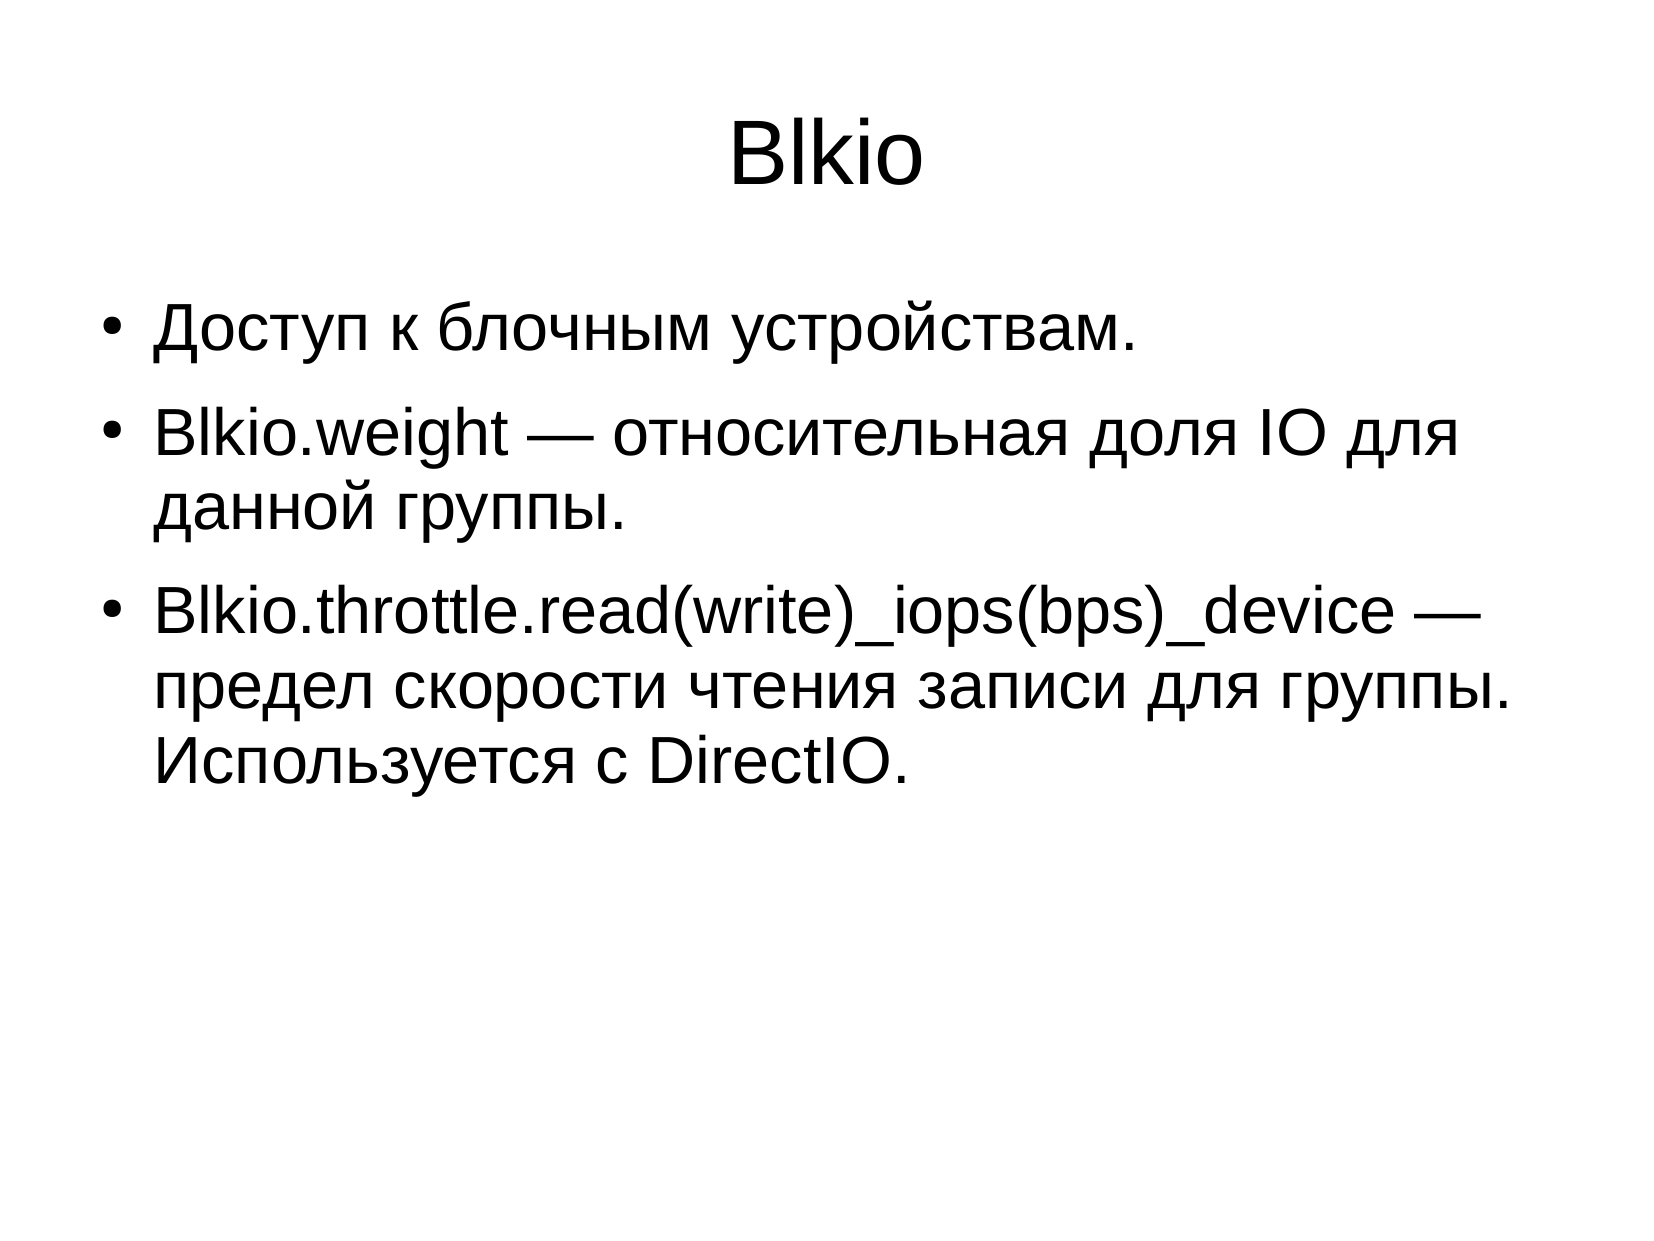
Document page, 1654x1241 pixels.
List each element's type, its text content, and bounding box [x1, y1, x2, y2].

title Blkio [82, 49, 1571, 257]
list Доступ к блочным устройствам. Blkio.weight — относительная доля IO для данной группы. Blkio.throttle.read(write)_iops(bps)_device — предел скорости чтения записи для группы. Используется с DirectIO. [82, 290, 1538, 1010]
